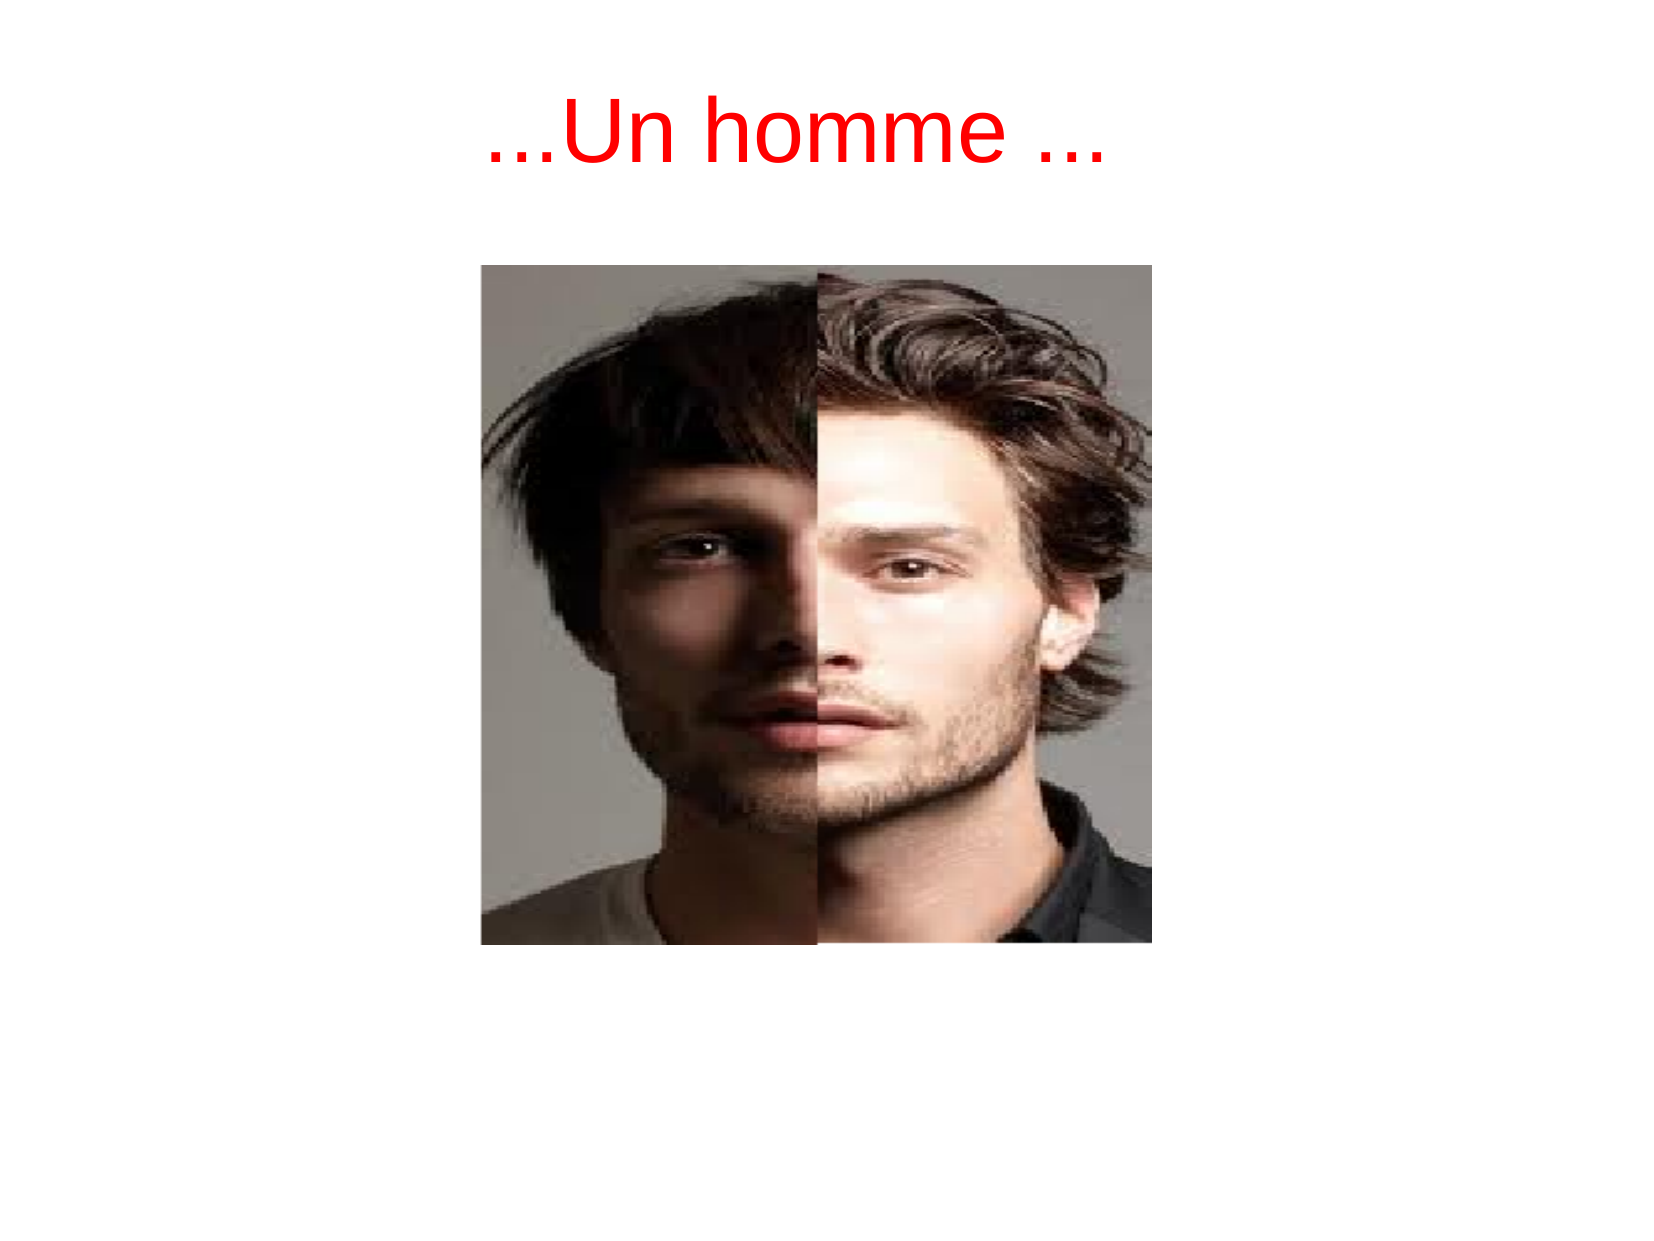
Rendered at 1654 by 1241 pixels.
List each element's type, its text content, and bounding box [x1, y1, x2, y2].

picture [472, 265, 1152, 945]
title ...Un homme ... [79, 42, 1515, 220]
